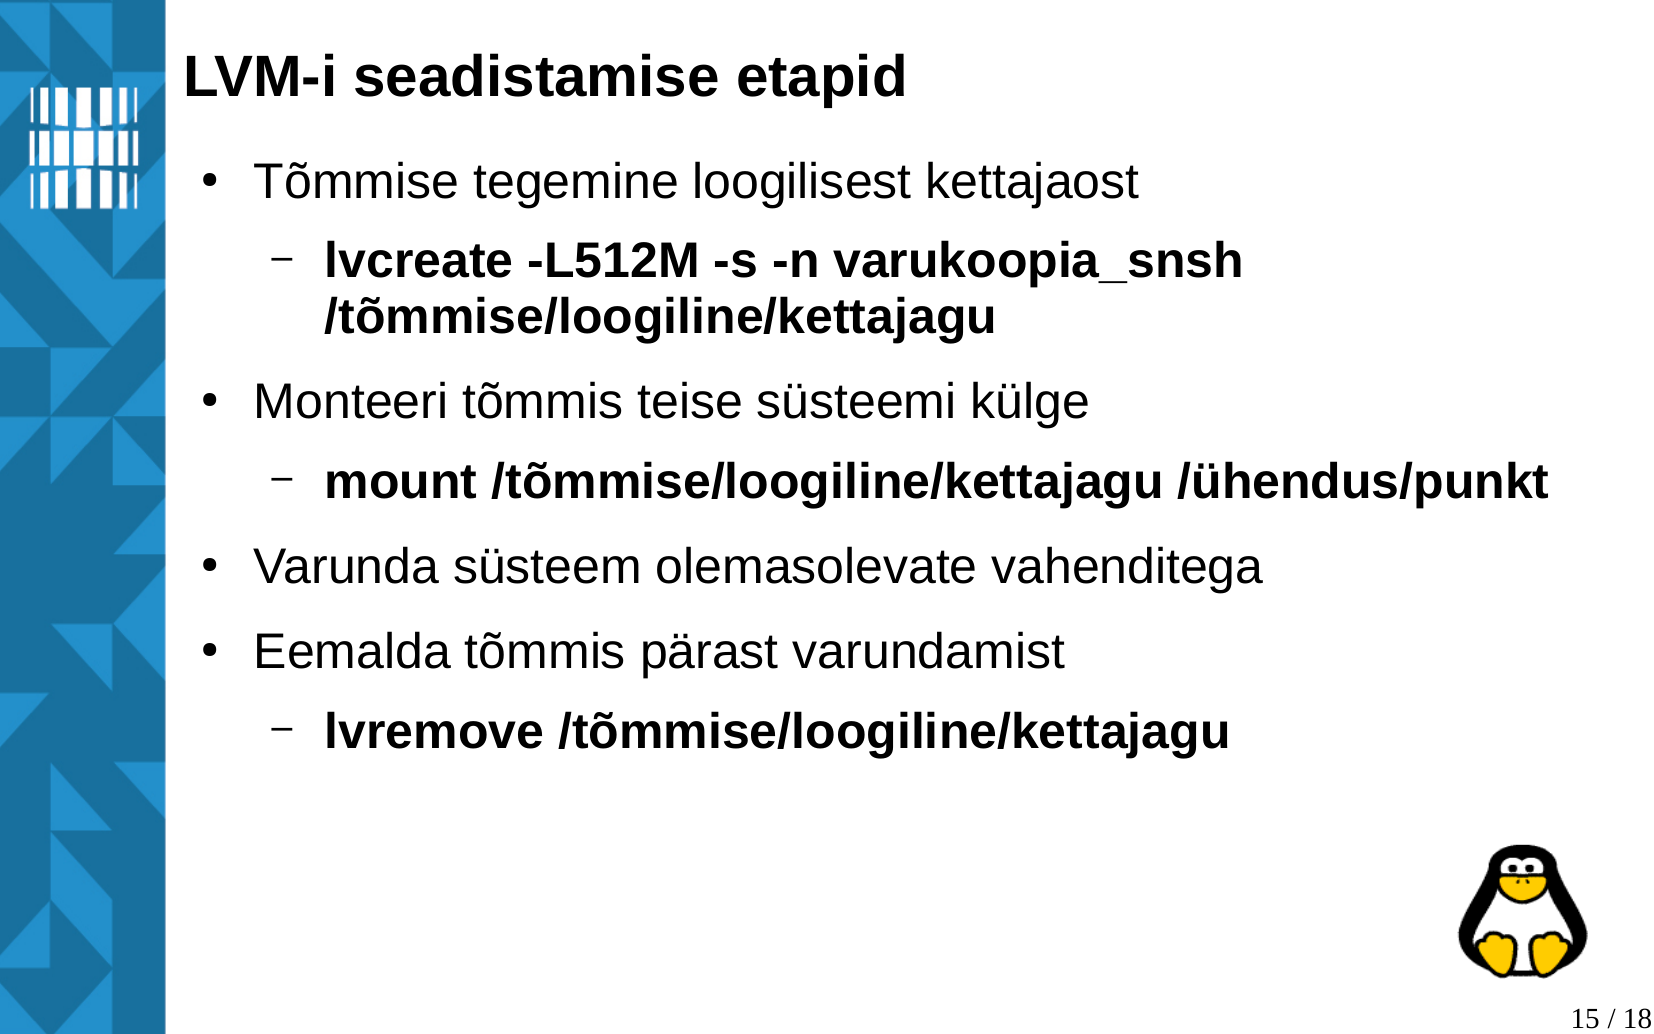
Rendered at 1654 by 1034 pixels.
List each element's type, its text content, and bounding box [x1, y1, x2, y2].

title LVM-i seadistamise etapid [183, 35, 1619, 119]
picture [1413, 805, 1630, 993]
list Tõmmise tegemine loogilisest kettajaost lvcreate -L512M -s -n varukoopia_snsh /tõmmise/loogiline/kettajagu Monteeri tõmmis teise süsteemi külge mount /tõmmise/loogiline/kettajagu /ühendus/punkt Varunda süsteem olemasolevate vahenditega Eemalda tõmmis pärast varundamist lvremove /tõmmise/loogiline/kettajagu [183, 153, 1619, 836]
